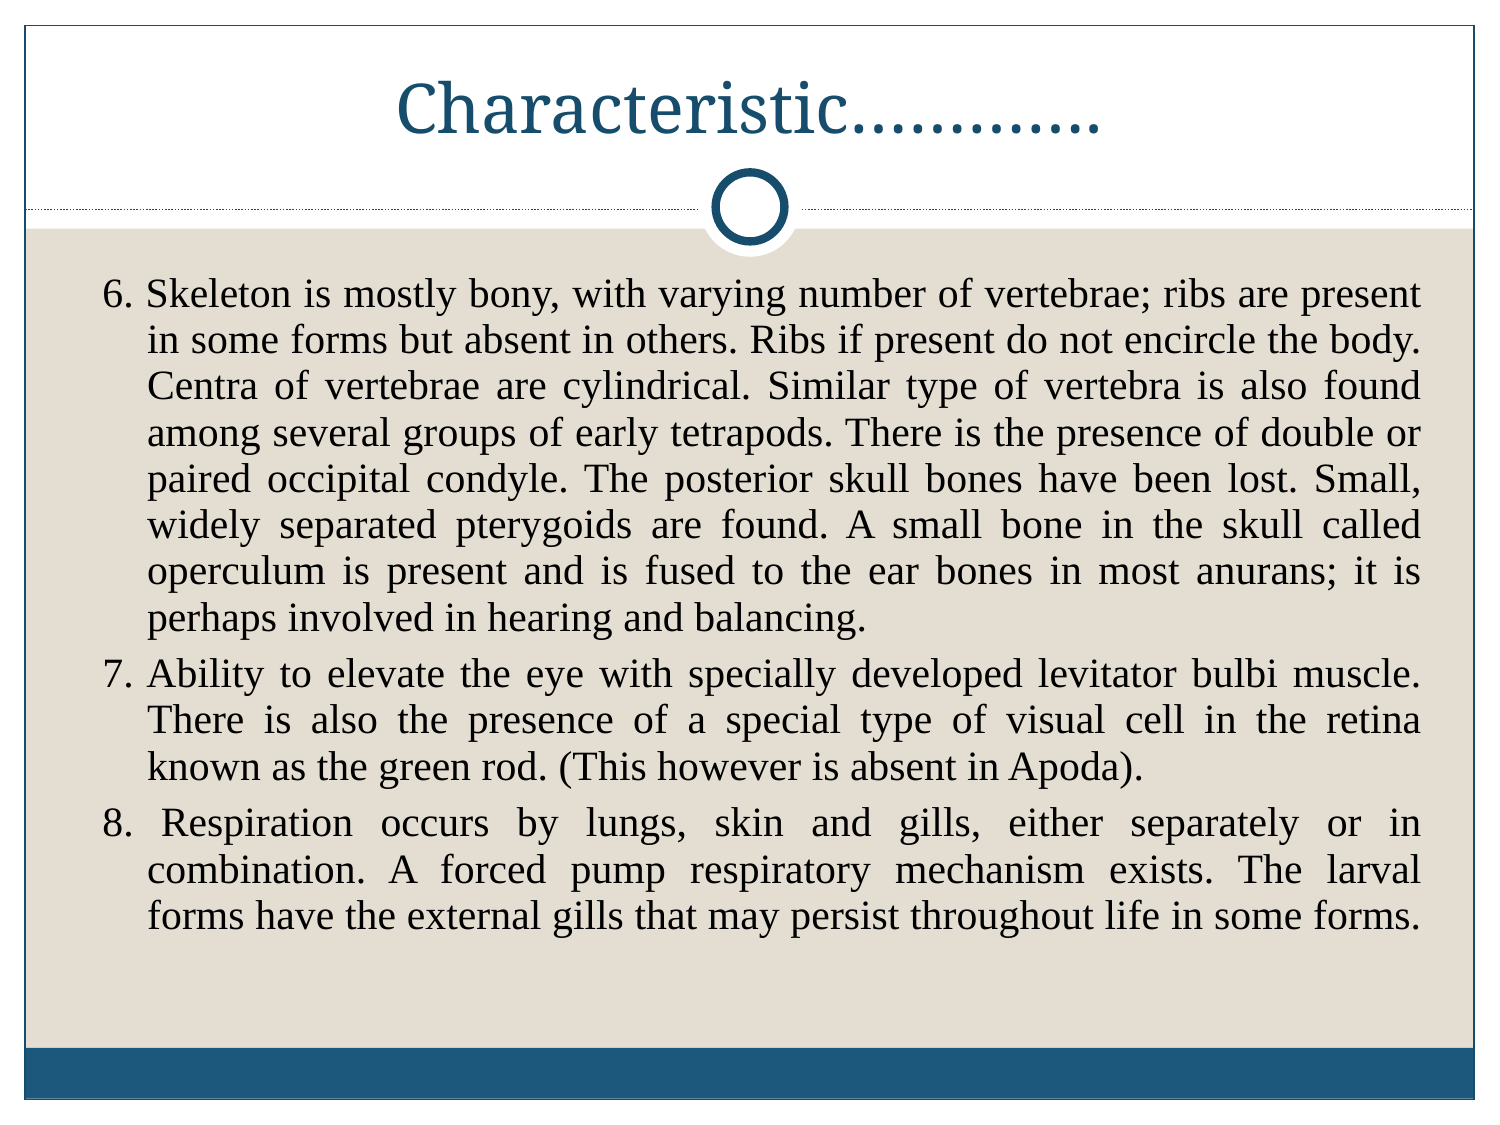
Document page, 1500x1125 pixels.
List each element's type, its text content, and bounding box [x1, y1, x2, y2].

title Characteristic…………. [49, 37, 1450, 162]
list 6. Skeleton is mostly bony, with varying number of vertebrae; ribs are present in some forms but absent in others. Ribs if present do not encircle the body. Centra of vertebrae are cylindrical. Similar type of vertebra is also found among several groups of early tetrapods. There is the presence of double or paired occipital condyle. The posterior skull bones have been lost. Small, widely separated pterygoids are found. A small bone in the skull called operculum is present and is fused to the ear bones in most anurans; it is perhaps involved in hearing and balancing. 7. Ability to elevate the eye with specially developed levitator bulbi muscle. There is also the presence of a special type of visual cell in the retina known as the green rod. (This however is absent in Apoda). 8. Respiration occurs by lungs, skin and gills, either separately or in combination. A forced pump respiratory mechanism exists. The larval forms have the external gills that may persist throughout life in some forms. [87, 262, 1438, 1125]
